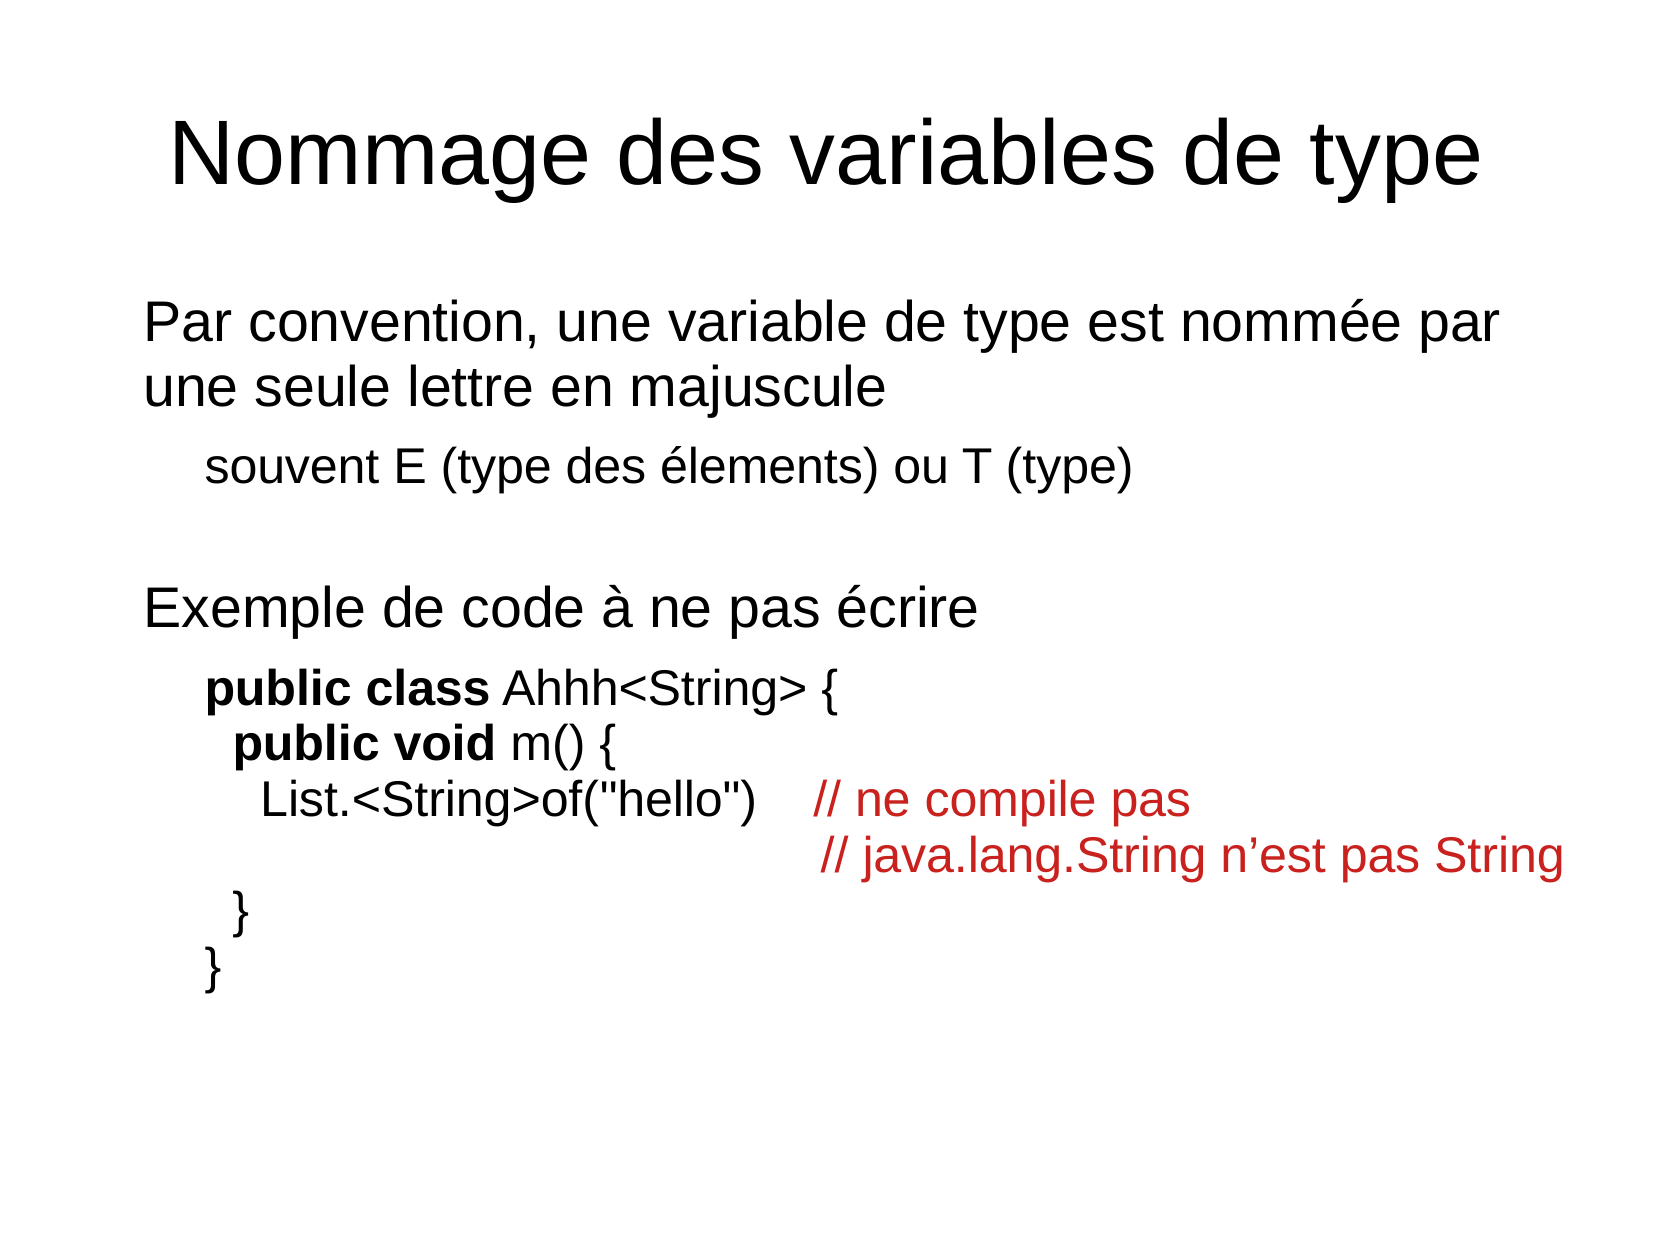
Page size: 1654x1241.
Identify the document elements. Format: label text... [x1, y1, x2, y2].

title Nommage des variables de type [82, 49, 1571, 257]
list Par convention, une variable de type est nommée par une seule lettre en majuscule souvent E (type des élements) ou T (type) Exemple de code à ne pas écrire public class Ahhh<String> { public void m() { List.<String>of("hello") // ne compile pas // java.lang.String n’est pas String } } [82, 290, 1571, 1010]
